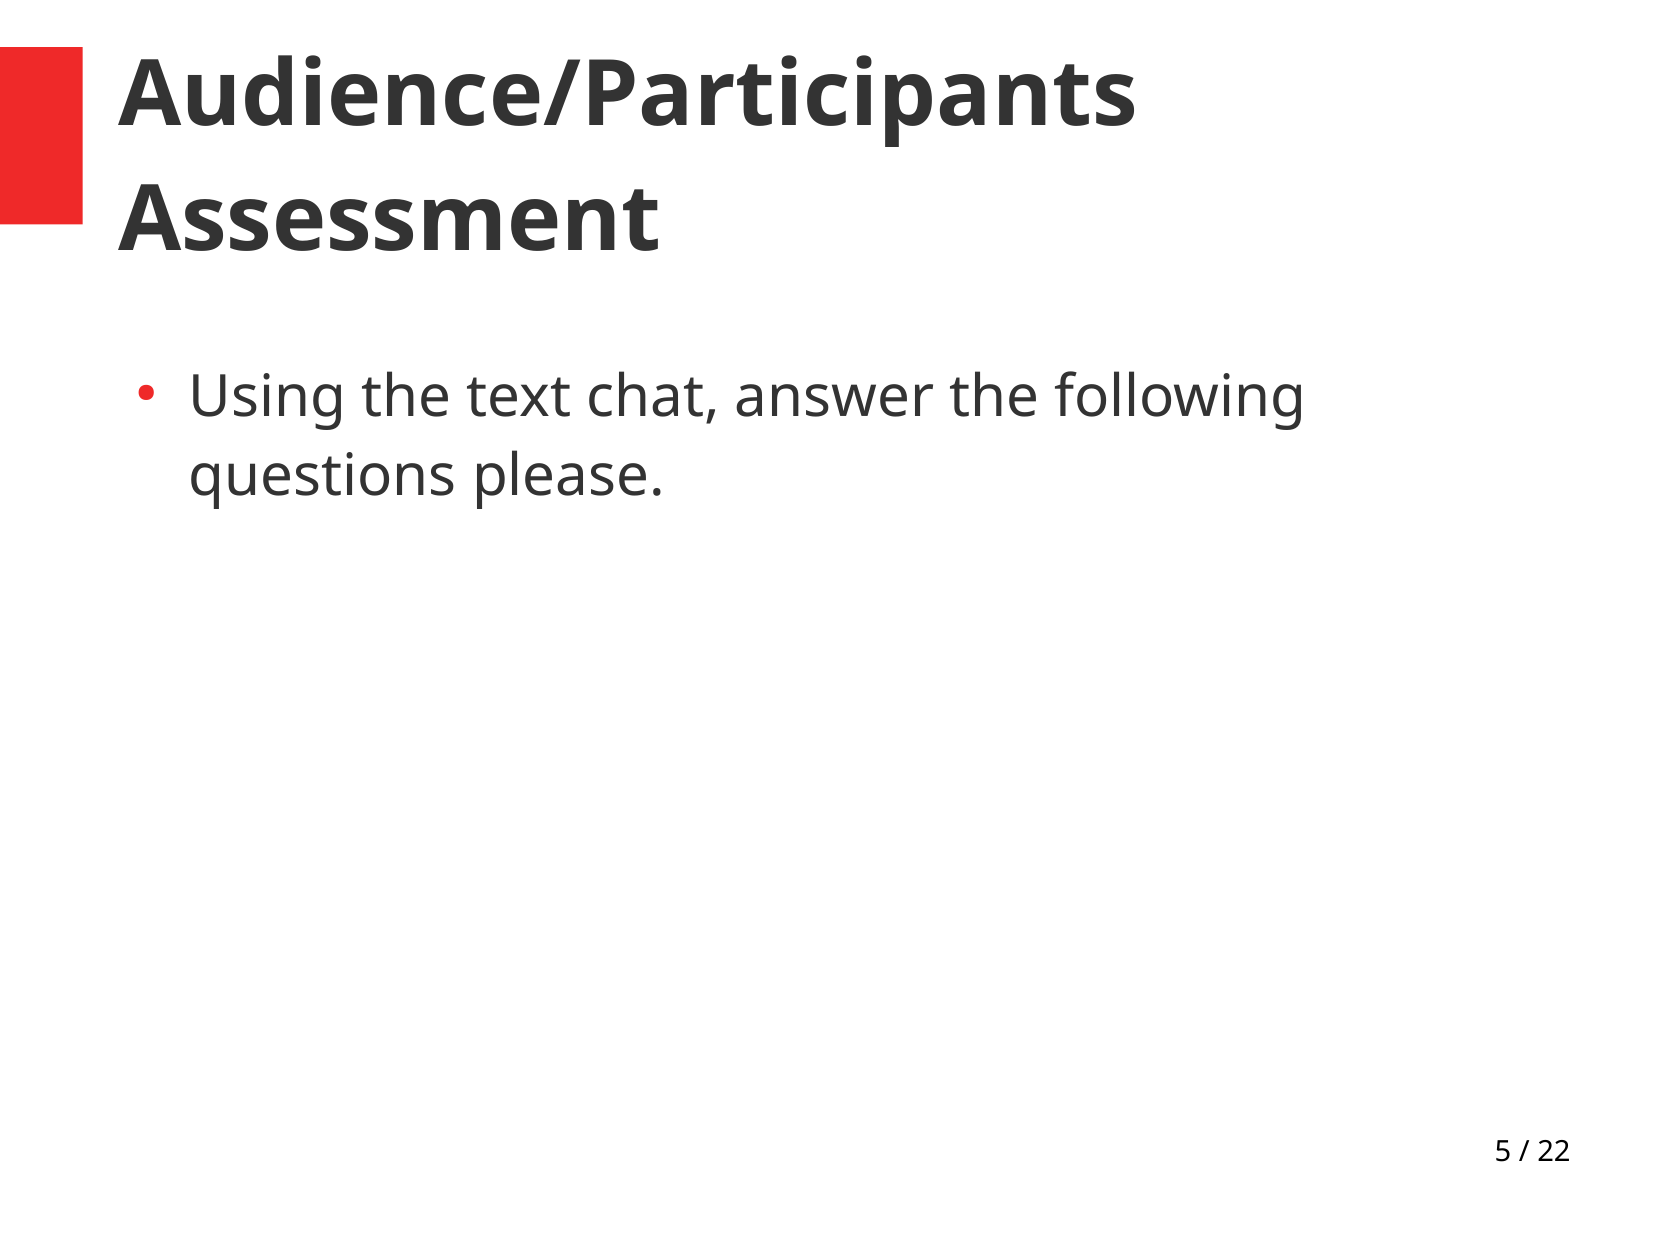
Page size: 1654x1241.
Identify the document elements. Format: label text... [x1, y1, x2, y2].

list Using the text chat, answer the following questions please. [118, 354, 1536, 1074]
title Audience/Participants Assessment [118, 27, 1571, 278]
